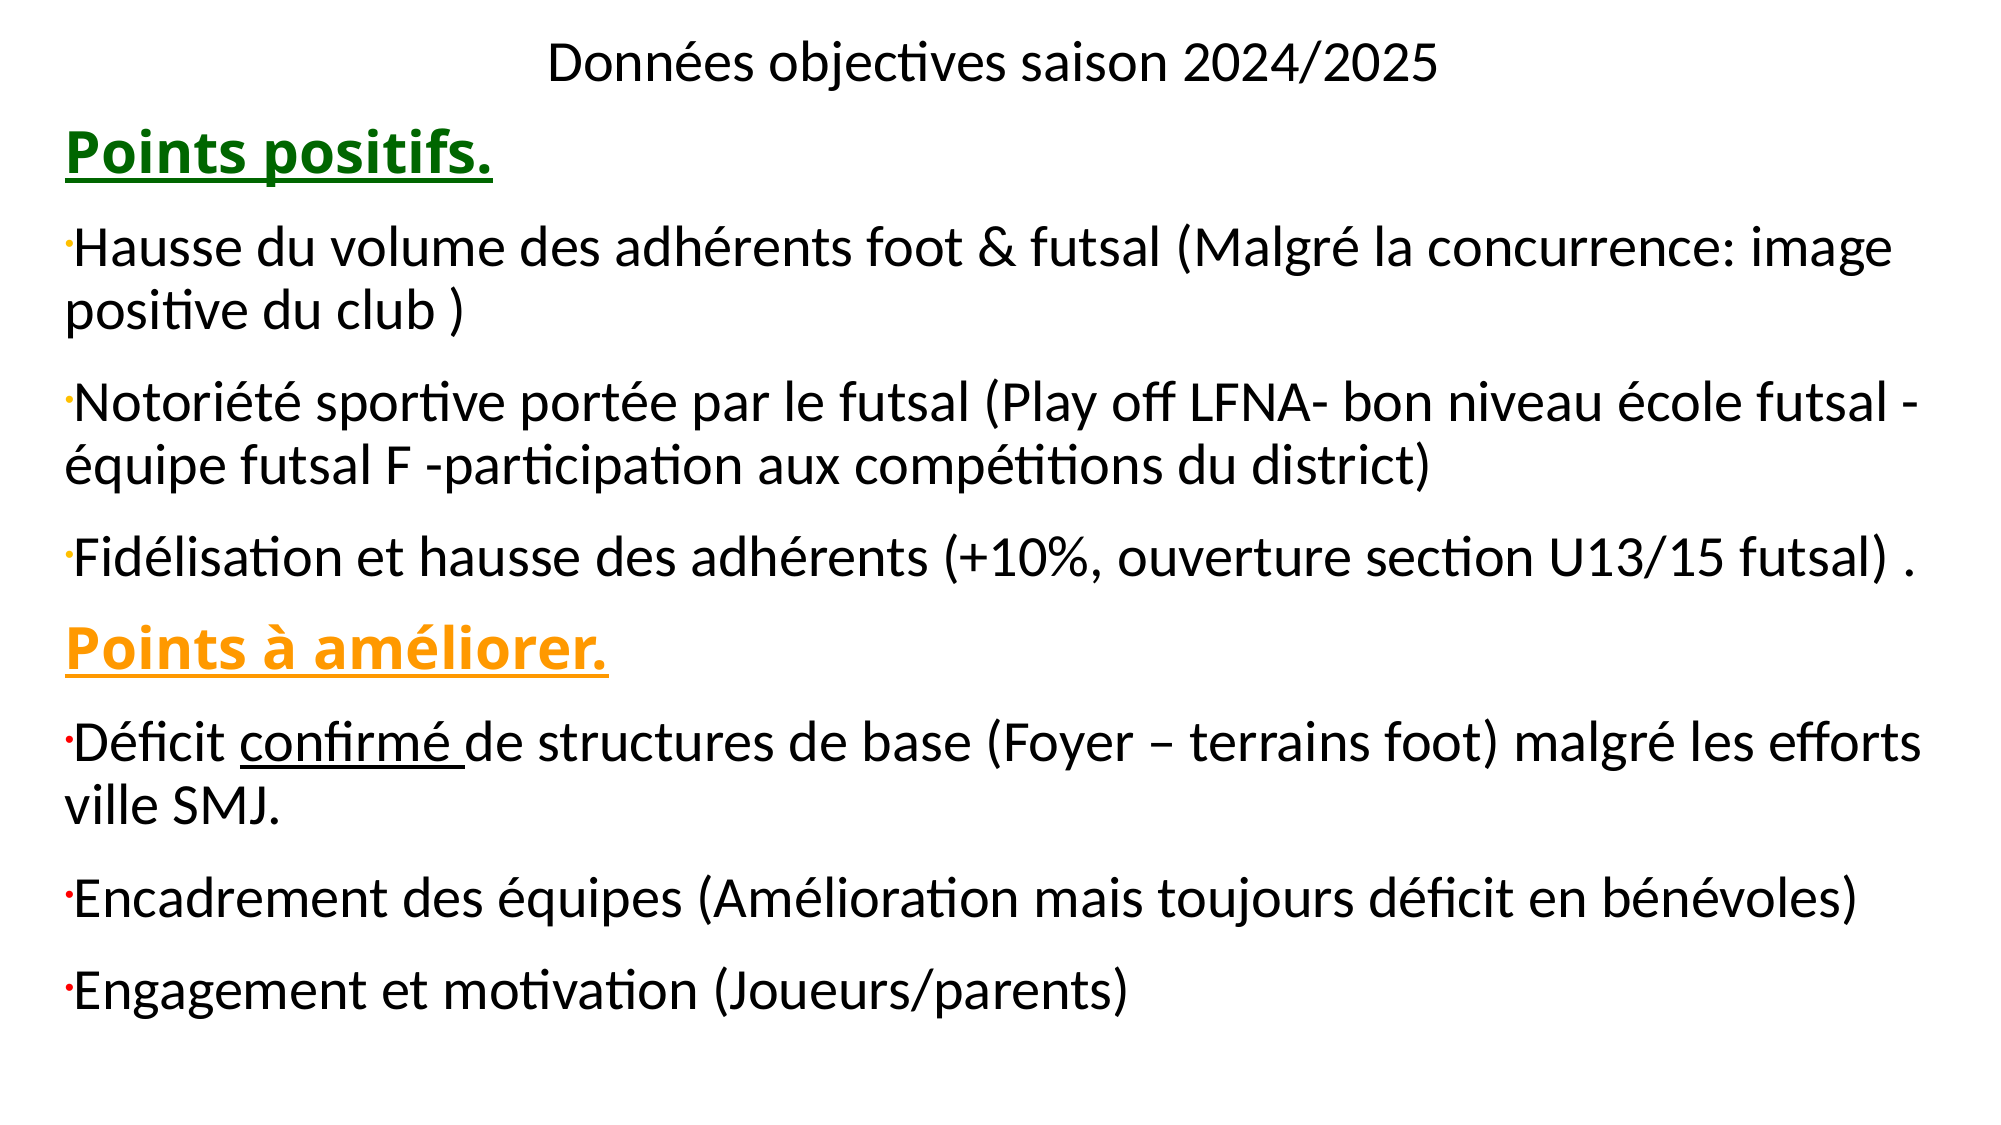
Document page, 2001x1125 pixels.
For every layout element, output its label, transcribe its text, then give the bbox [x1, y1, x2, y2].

list Données objectives saison 2024/2025 Points positifs. Hausse du volume des adhérents foot & futsal (Malgré la concurrence: image positive du club ) Notoriété sportive portée par le futsal (Play off LFNA- bon niveau école futsal - équipe futsal F -participation aux compétitions du district) Fidélisation et hausse des adhérents (+10%, ouverture section U13/15 futsal) . Points à améliorer. Déficit confirmé de structures de base (Foyer – terrains foot) malgré les efforts ville SMJ. Encadrement des équipes (Amélioration mais toujours déficit en bénévoles) Engagement et motivation (Joueurs/parents) [50, 23, 1941, 1026]
